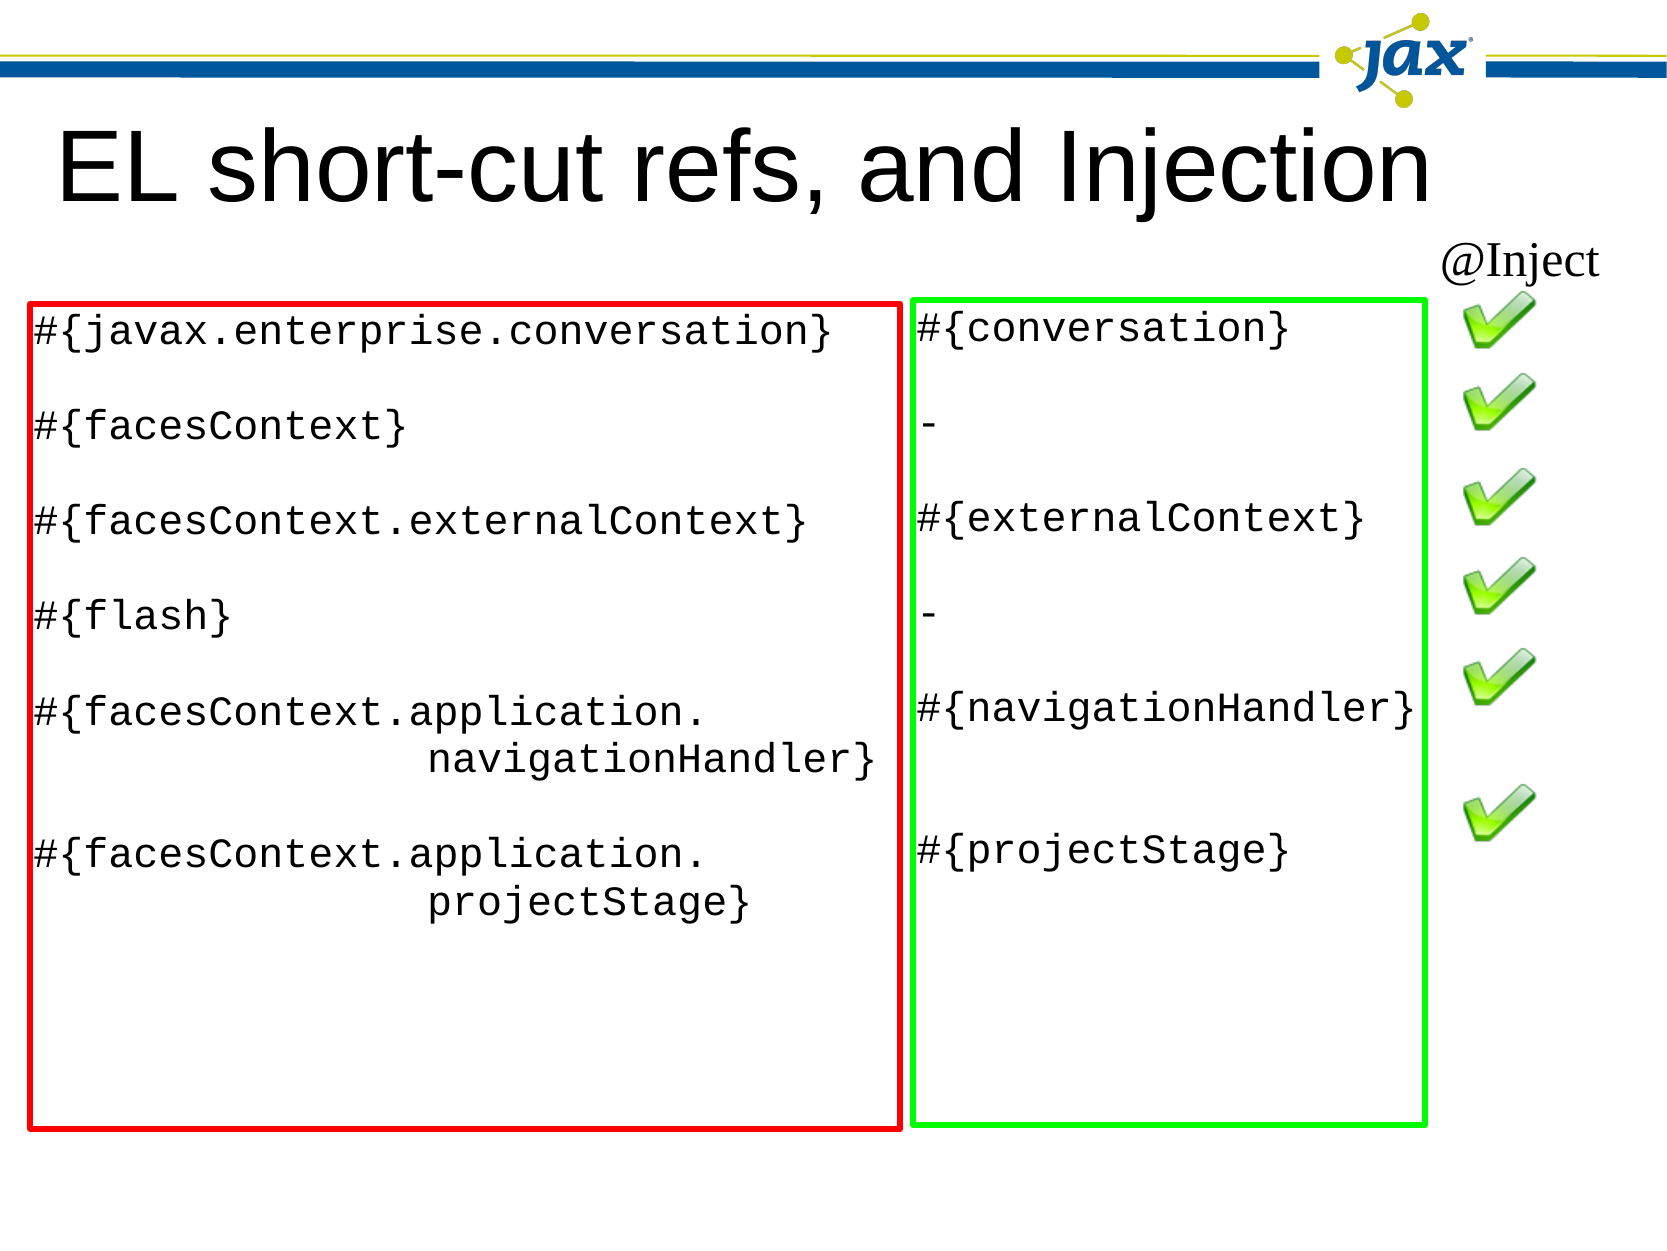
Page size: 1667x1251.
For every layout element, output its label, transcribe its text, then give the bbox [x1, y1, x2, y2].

picture [1462, 548, 1538, 624]
picture [1462, 364, 1538, 440]
text_box @Inject [1425, 219, 1651, 294]
picture [1462, 459, 1538, 535]
picture [1462, 775, 1538, 851]
list #{conversation} - #{externalContext} - #{navigationHandler} #{projectStage} [913, 300, 1426, 1126]
title EL short-cut refs, and Injection [40, 91, 1627, 230]
picture [1462, 639, 1538, 715]
picture [1462, 282, 1538, 358]
list #{javax.enterprise.conversation} #{facesContext} #{facesContext.externalContext} #{flash} #{facesContext.application. navigationHandler} #{facesContext.application. projectStage} [30, 303, 901, 1129]
picture [1335, 13, 1473, 91]
